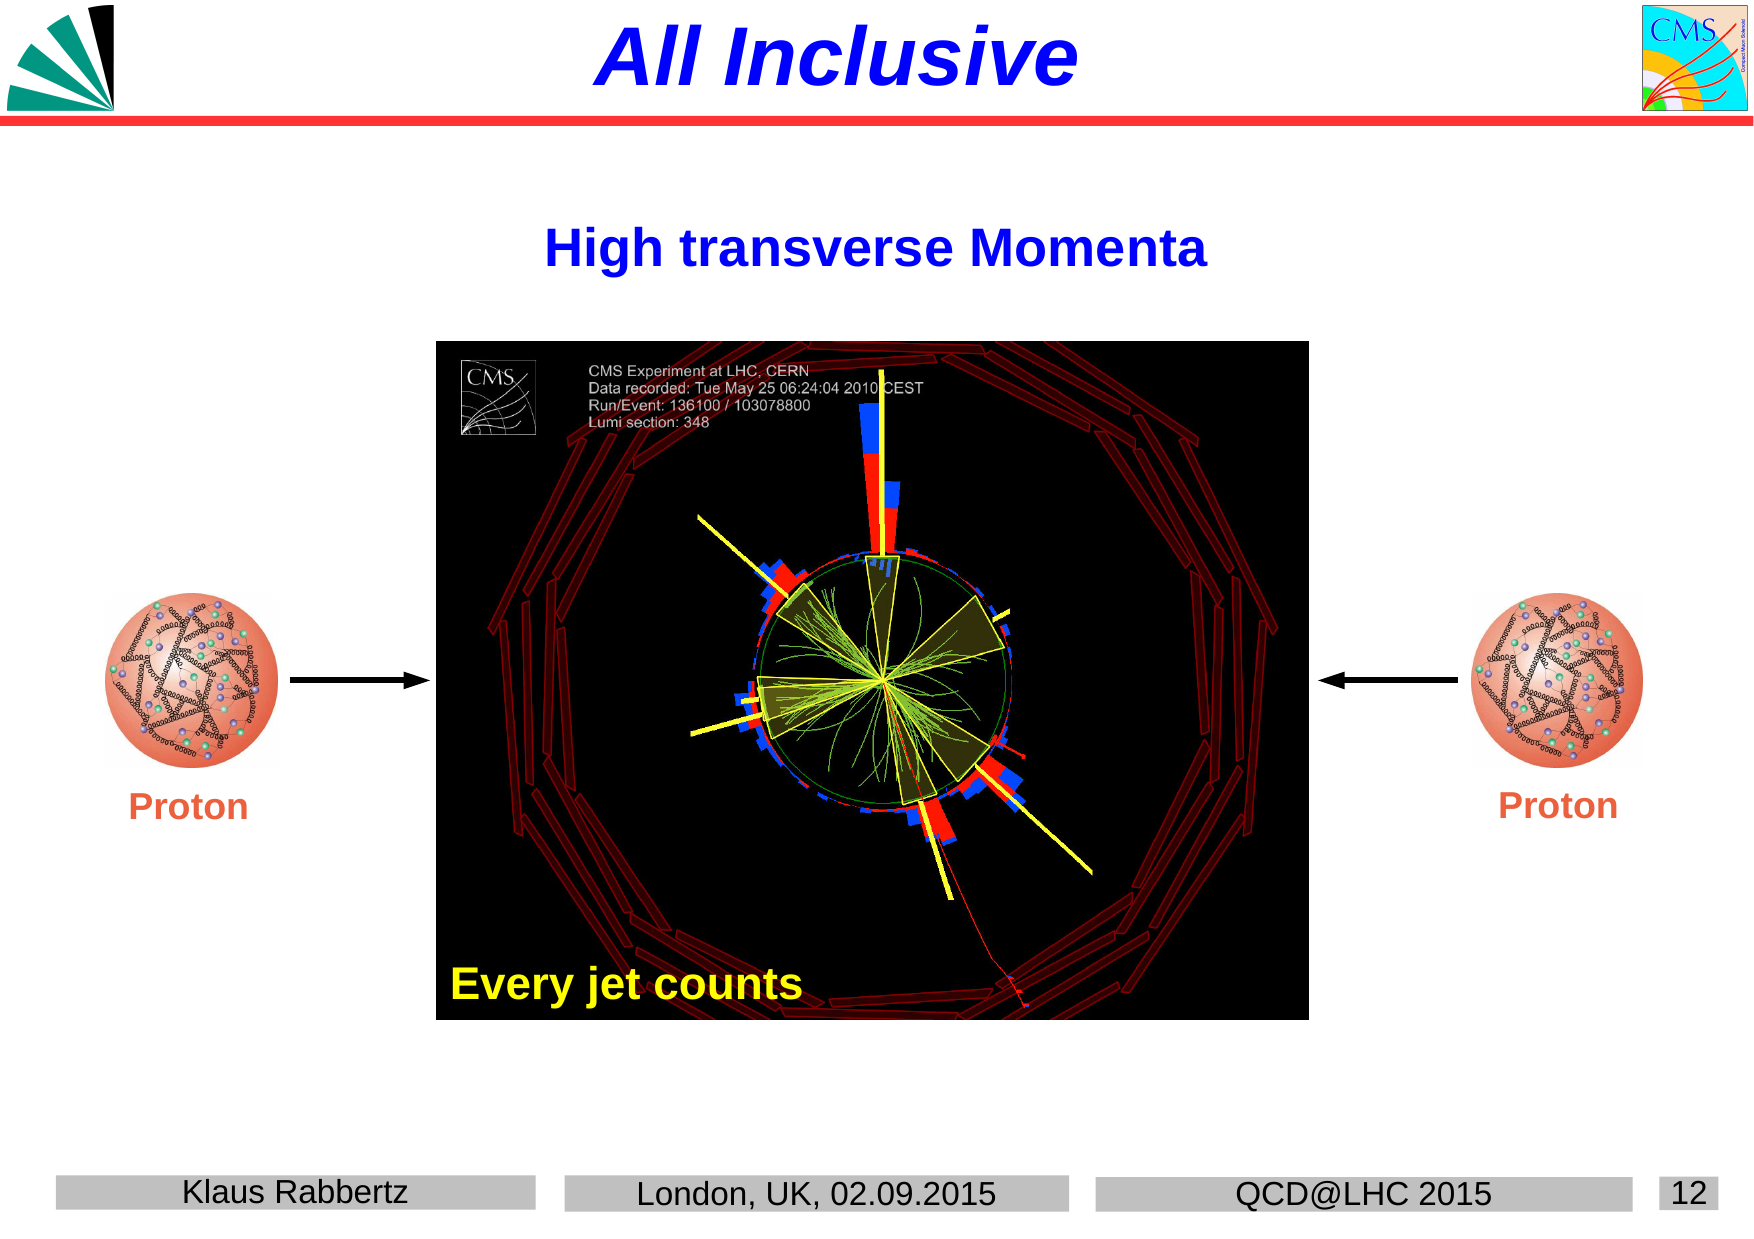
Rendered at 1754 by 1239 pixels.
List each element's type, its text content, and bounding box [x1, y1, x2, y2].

text_box Every jet counts [437, 951, 815, 1016]
text_box Proton [1486, 778, 1632, 834]
picture [7, 5, 114, 112]
text_box High transverse Momenta [532, 212, 1221, 285]
text_box Proton [116, 779, 263, 834]
title All Inclusive [129, 0, 1545, 114]
picture [105, 593, 278, 769]
picture [436, 341, 1309, 1020]
picture [1471, 593, 1643, 769]
picture [1642, 5, 1748, 111]
